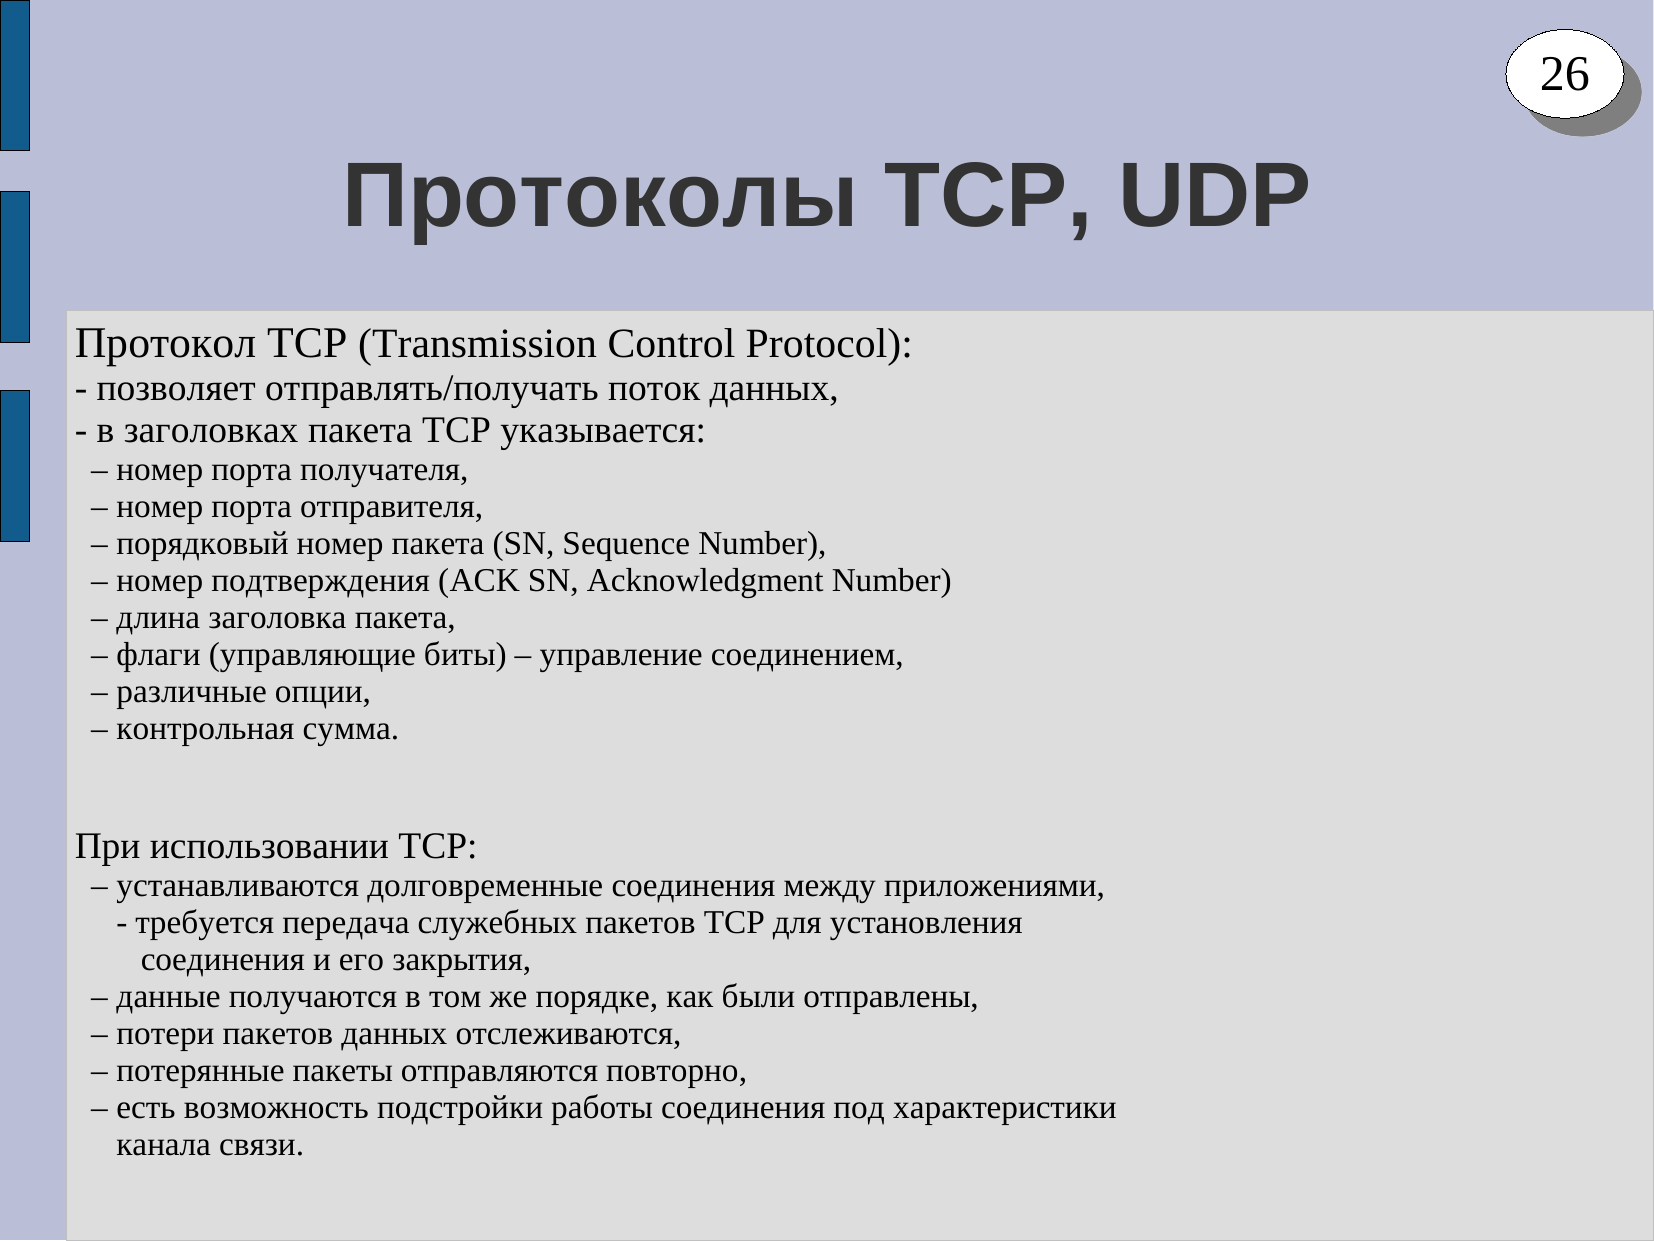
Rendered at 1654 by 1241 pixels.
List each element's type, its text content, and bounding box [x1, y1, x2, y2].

title Протоколы TCP, UDP [121, 91, 1534, 299]
text_box Протокол TCP (Transmission Control Protocol): - позволяет отправлять/получать поток данных, - в заголовках пакета TCP указывается: – номер порта получателя, – номер порта отправителя, – порядковый номер пакета (SN, Sequence Number), – номер подтверждения (ACK SN, Acknowledgment Number) – длина заголовка пакета, – флаги (управляющие биты) – управление соединением, – различные опции, – контрольная сумма. При использовании TCP: – устанавливаются долговременные соединения между приложениями, - требуется передача служебных пакетов TCP для установления соединения и его закрытия, – данные получаются в том же порядке, как были отправлены, – потери пакетов данных отслеживаются, – потерянные пакеты отправляются повторно, – есть возможность подстройки работы соединения под характеристики канала связи. [74, 318, 1565, 1205]
text_box 26 [1505, 29, 1625, 119]
